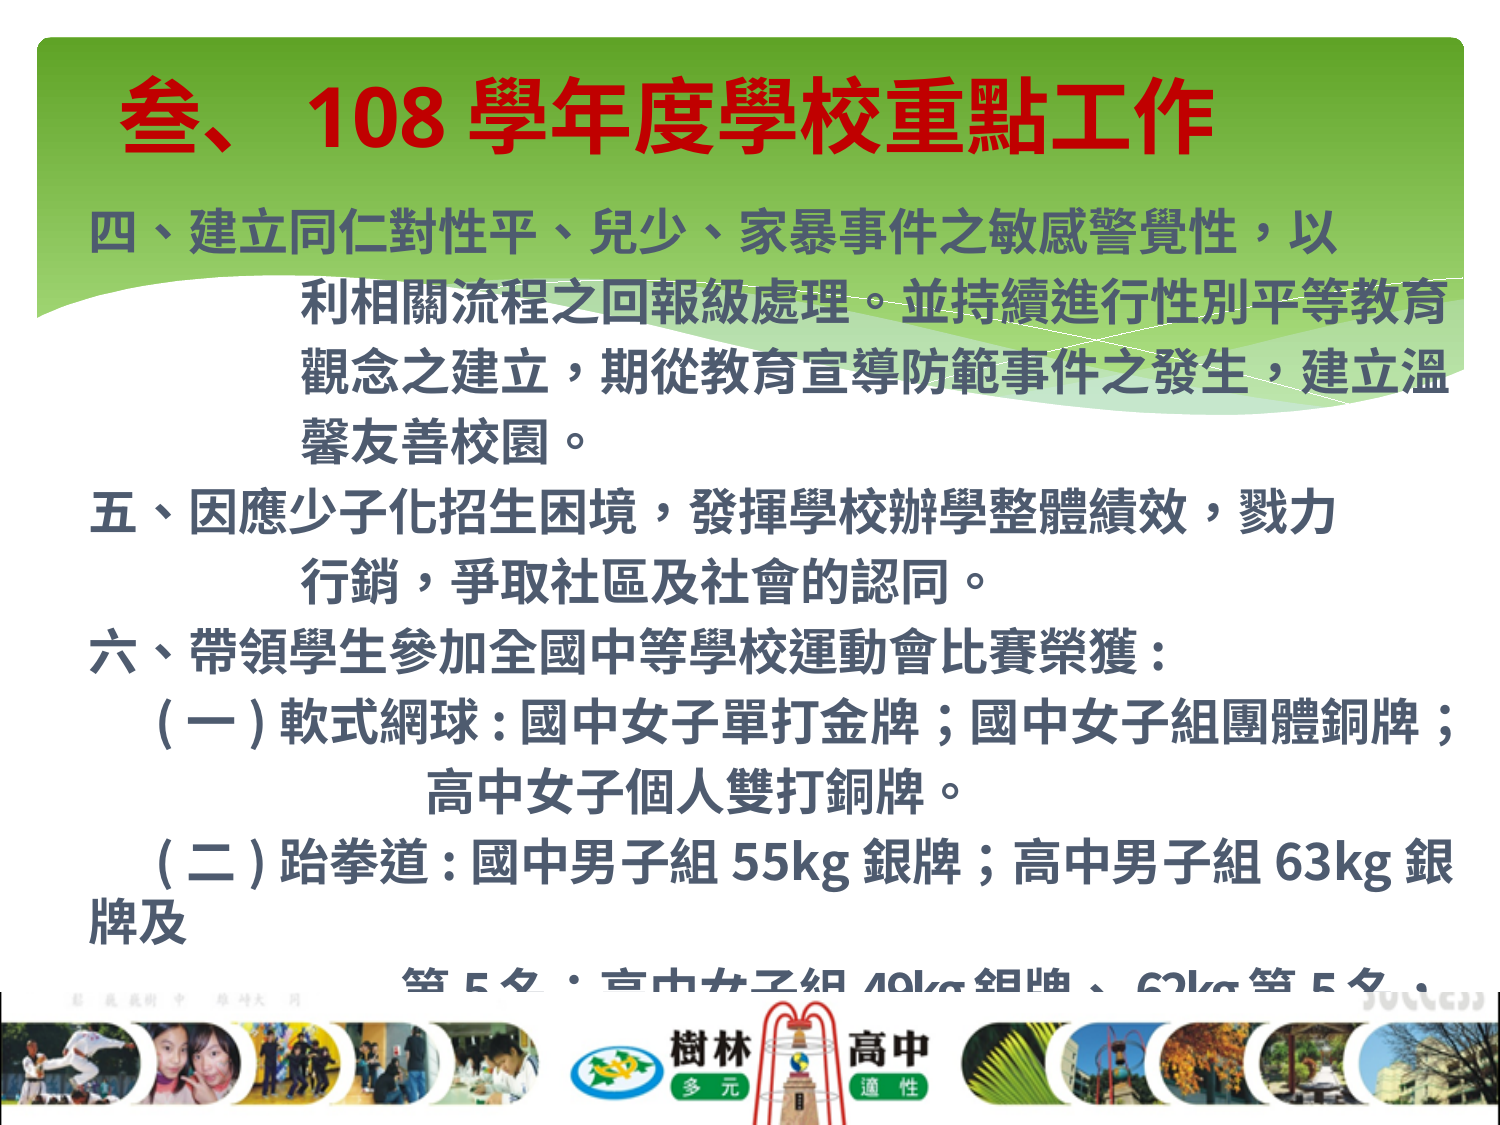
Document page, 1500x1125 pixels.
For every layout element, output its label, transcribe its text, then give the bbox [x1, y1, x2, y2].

list 四、建立同仁對性平、兒少、家暴事件之敏感警覺性，以 利相關流程之回報級處理。並持續進行性別平等教育 觀念之建立，期從教育宣導防範事件之發生，建立溫 馨友善校園。 五、因應少子化招生困境，發揮學校辦學整體績效，戮力 行銷，爭取社區及社會的認同。 六、帶領學生參加全國中等學校運動會比賽榮獲: (一)軟式網球:國中女子單打金牌；國中女子組團體銅牌； 高中女子個人雙打銅牌。 (二)跆拳道:國中男子組55kg銀牌；高中男子組63kg銀牌及 第5名；高中女子組49kg銀牌、62kg第5名，成績斐然! [73, 193, 1472, 992]
picture [0, 992, 1500, 1125]
text_box 叁、108學年度學校重點工作 [103, 12, 1397, 230]
